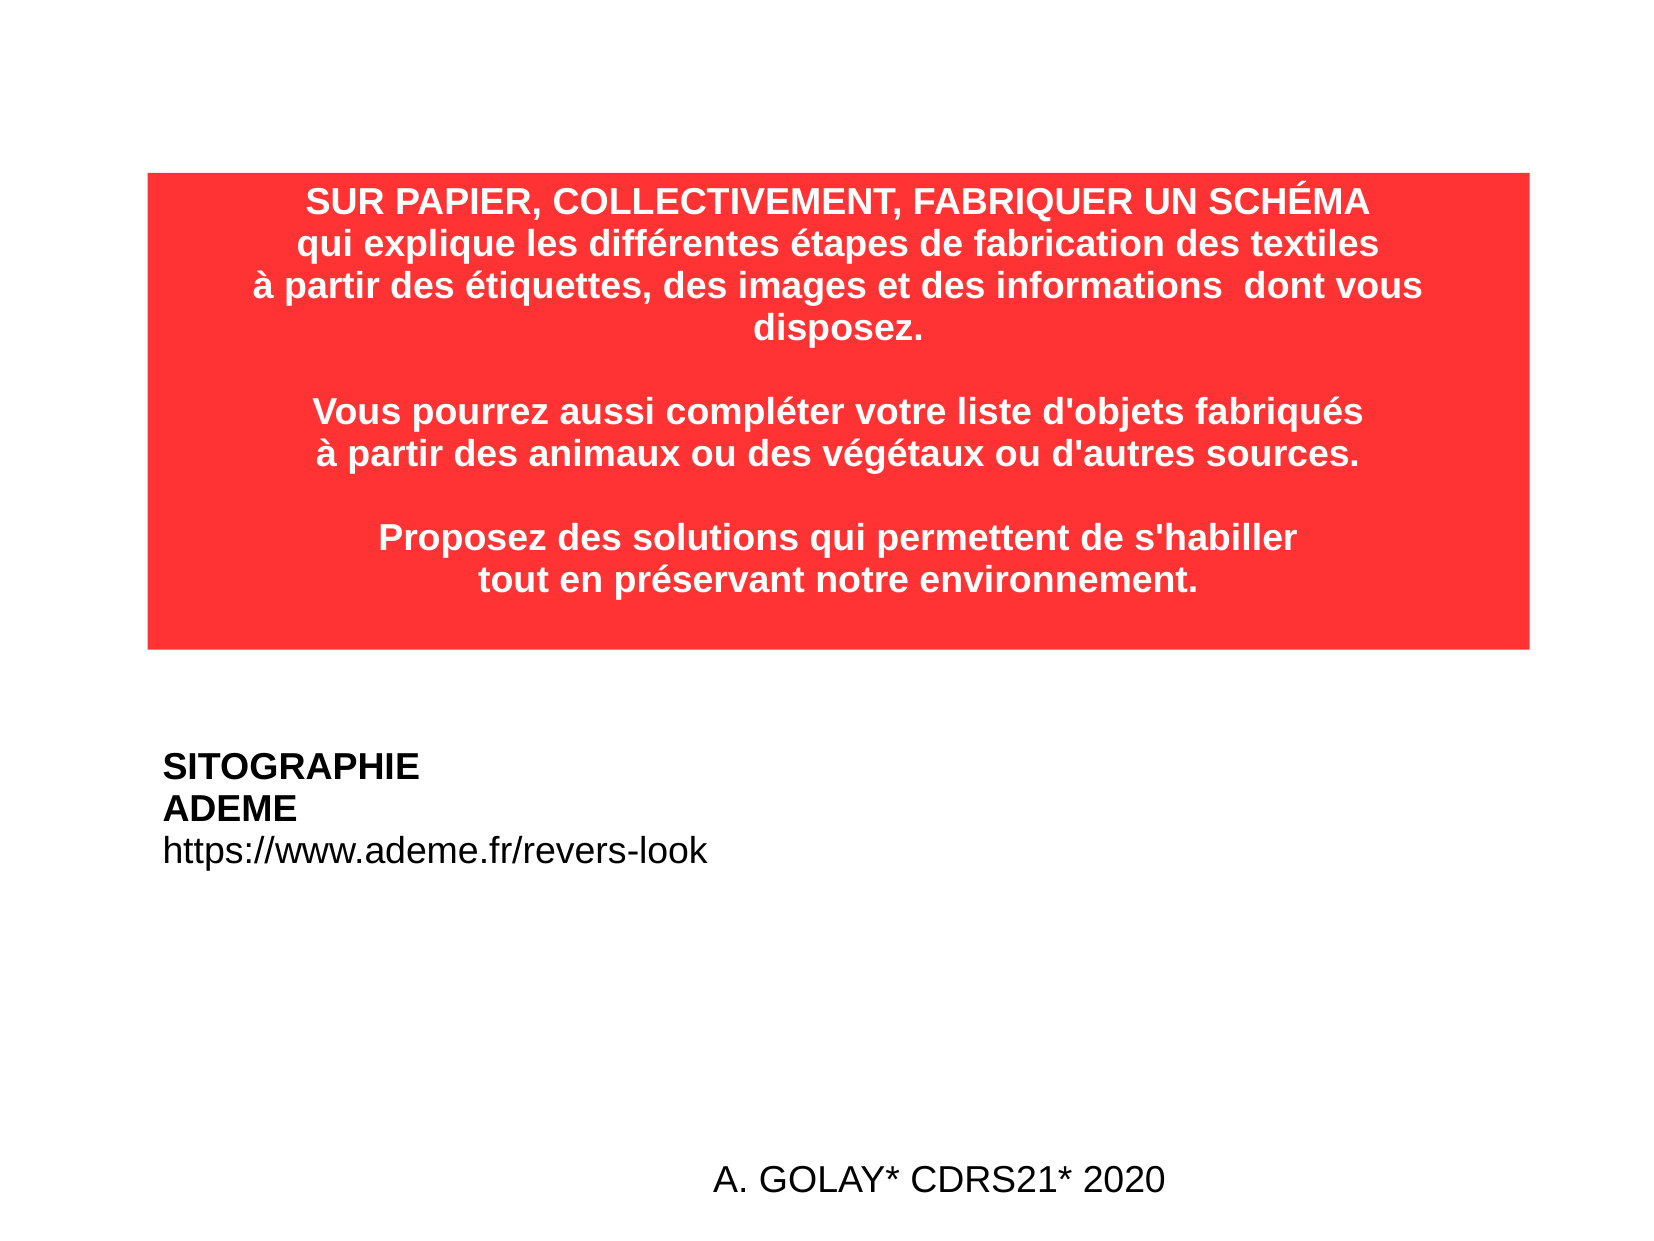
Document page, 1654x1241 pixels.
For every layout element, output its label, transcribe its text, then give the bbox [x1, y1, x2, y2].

text_box SUR PAPIER, COLLECTIVEMENT, FABRIQUER UN SCHÉMA qui explique les différentes étapes de fabrication des textiles à partir des étiquettes, des images et des informations dont vous disposez. Vous pourrez aussi compléter votre liste d'objets fabriqués à partir des animaux ou des végétaux ou d'autres sources. Proposez des solutions qui permettent de s'habiller tout en préservant notre environnement. [147, 172, 1530, 621]
text_box A. GOLAY* CDRS21* 2020 [698, 1151, 1182, 1209]
text_box SITOGRAPHIE ADEME https://www.ademe.fr/revers-look [147, 738, 732, 924]
